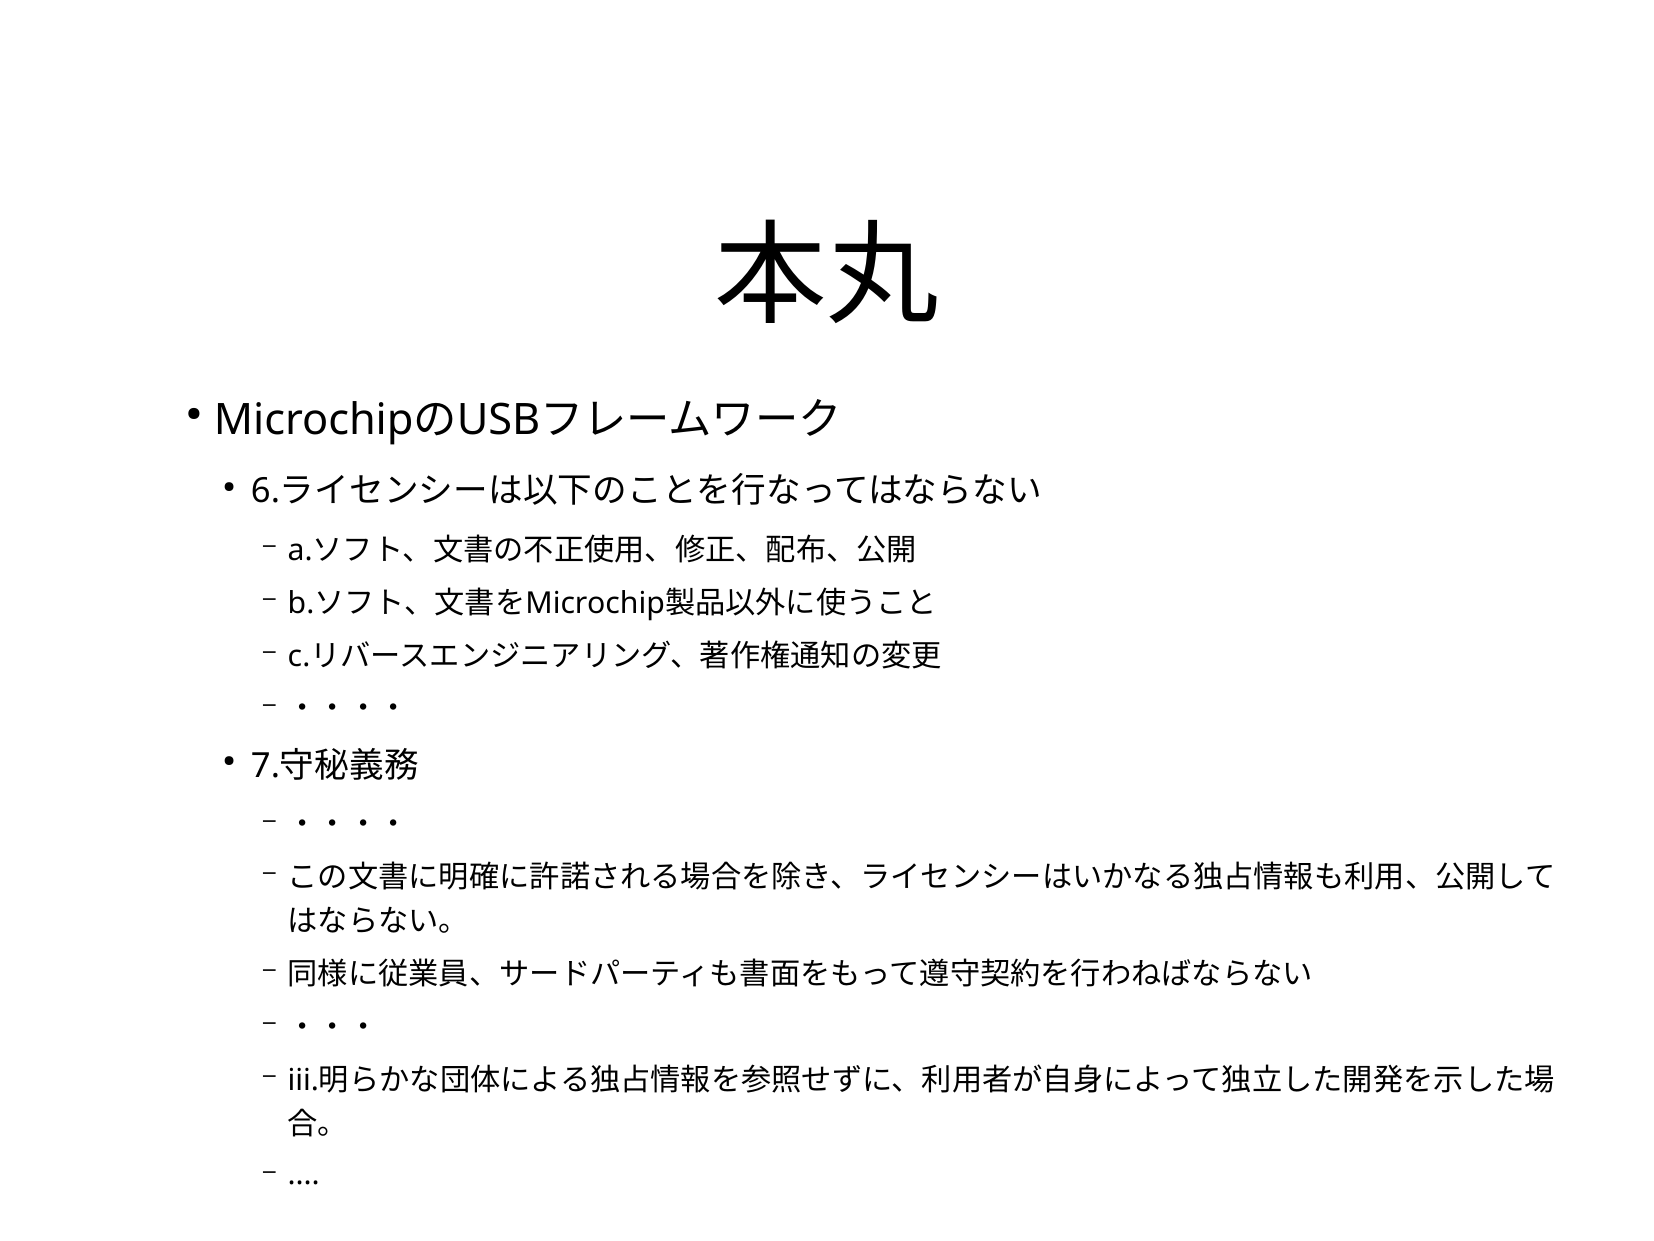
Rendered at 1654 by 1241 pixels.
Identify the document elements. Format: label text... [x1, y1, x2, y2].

title 本丸 [82, 161, 1571, 369]
list MicrochipのUSBフレームワーク 6.ライセンシーは以下のことを行なってはならない a.ソフト、文書の不正使用、修正、配布、公開 b.ソフト、文書をMicrochip製品以外に使うこと c.リバースエンジニアリング、著作権通知の変更 ・・・・ 7.守秘義務 ・・・・ この文書に明確に許諾される場合を除き、ライセンシーはいかなる独占情報も利用、公開してはならない。 同様に従業員、サードパーティも書面をもって遵守契約を行わねばならない ・・・ iii.明らかな団体による独占情報を参照せずに、利用者が自身によって独立した開発を示した場合。 .... [177, 383, 1571, 1203]
